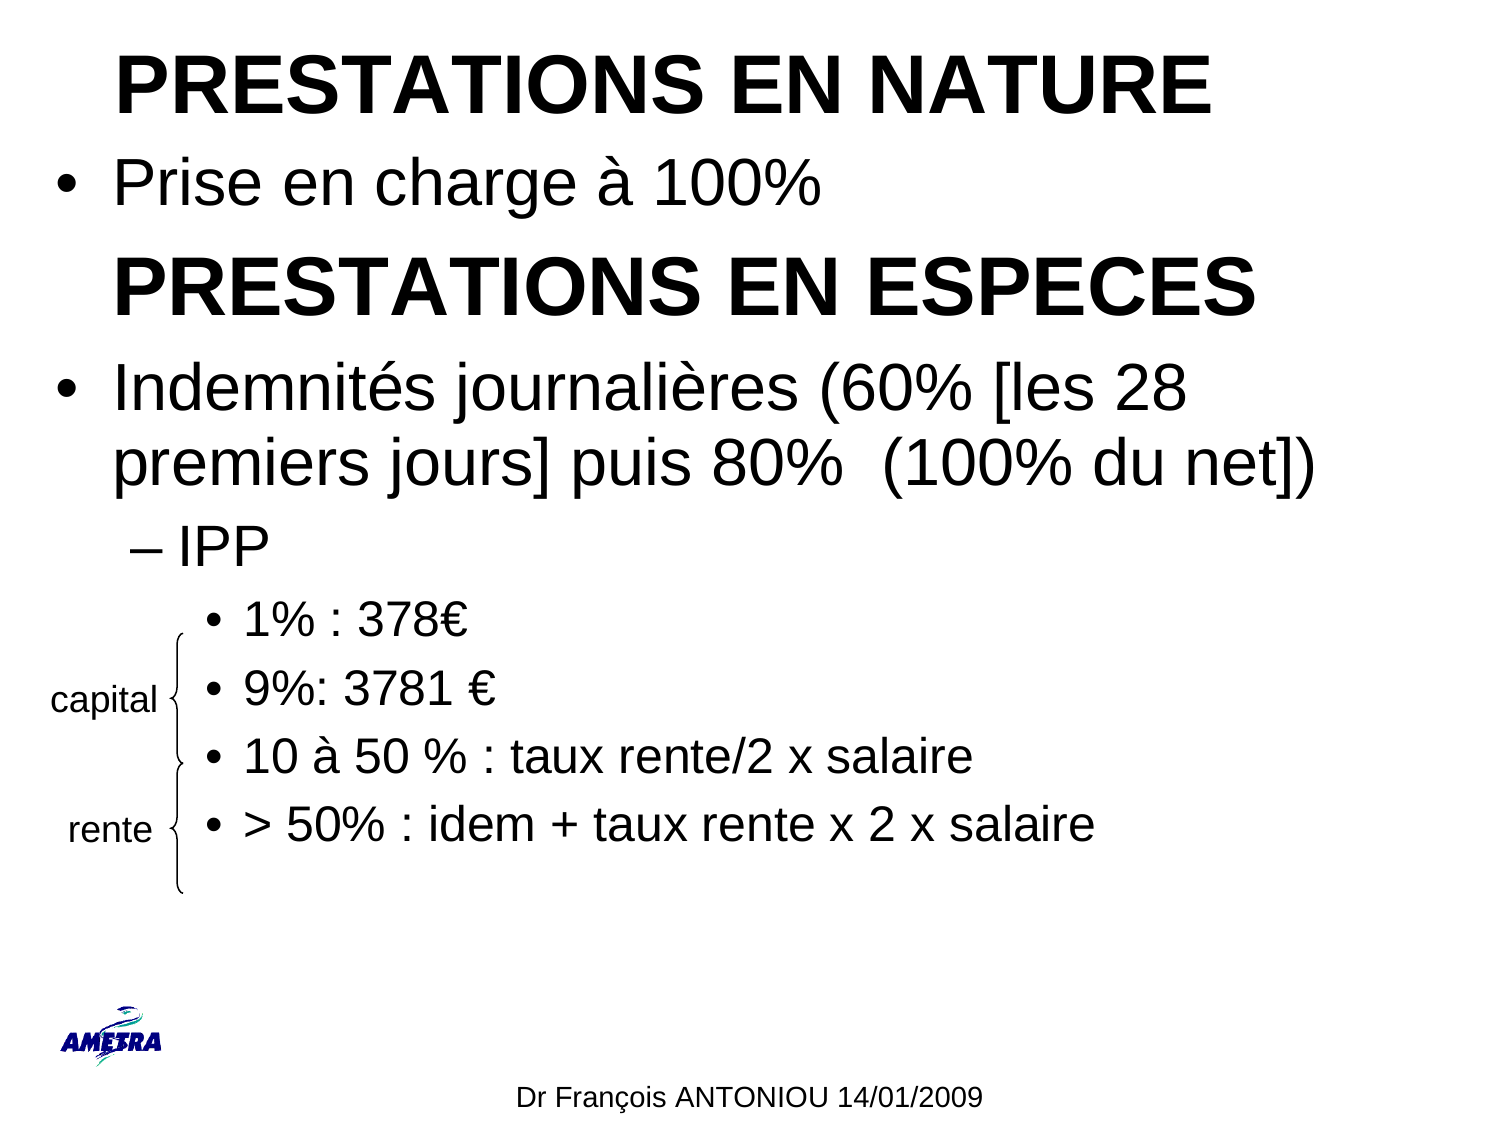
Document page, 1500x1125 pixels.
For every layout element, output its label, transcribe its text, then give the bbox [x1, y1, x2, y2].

title PRESTATIONS EN NATURE [76, 7, 1402, 137]
text_box rente [53, 797, 184, 859]
text_box capital [35, 667, 207, 729]
list Prise en charge à 100% PRESTATIONS EN ESPECES Indemnités journalières (60% [les 28 premiers jours] puis 80% (100% du net]) IPP 1% : 378€ 9%: 3781 € 10 à 50 % : taux rente/2 x salaire > 50% : idem + taux rente x 2 x salaire [41, 137, 1414, 923]
picture [41, 984, 184, 1093]
